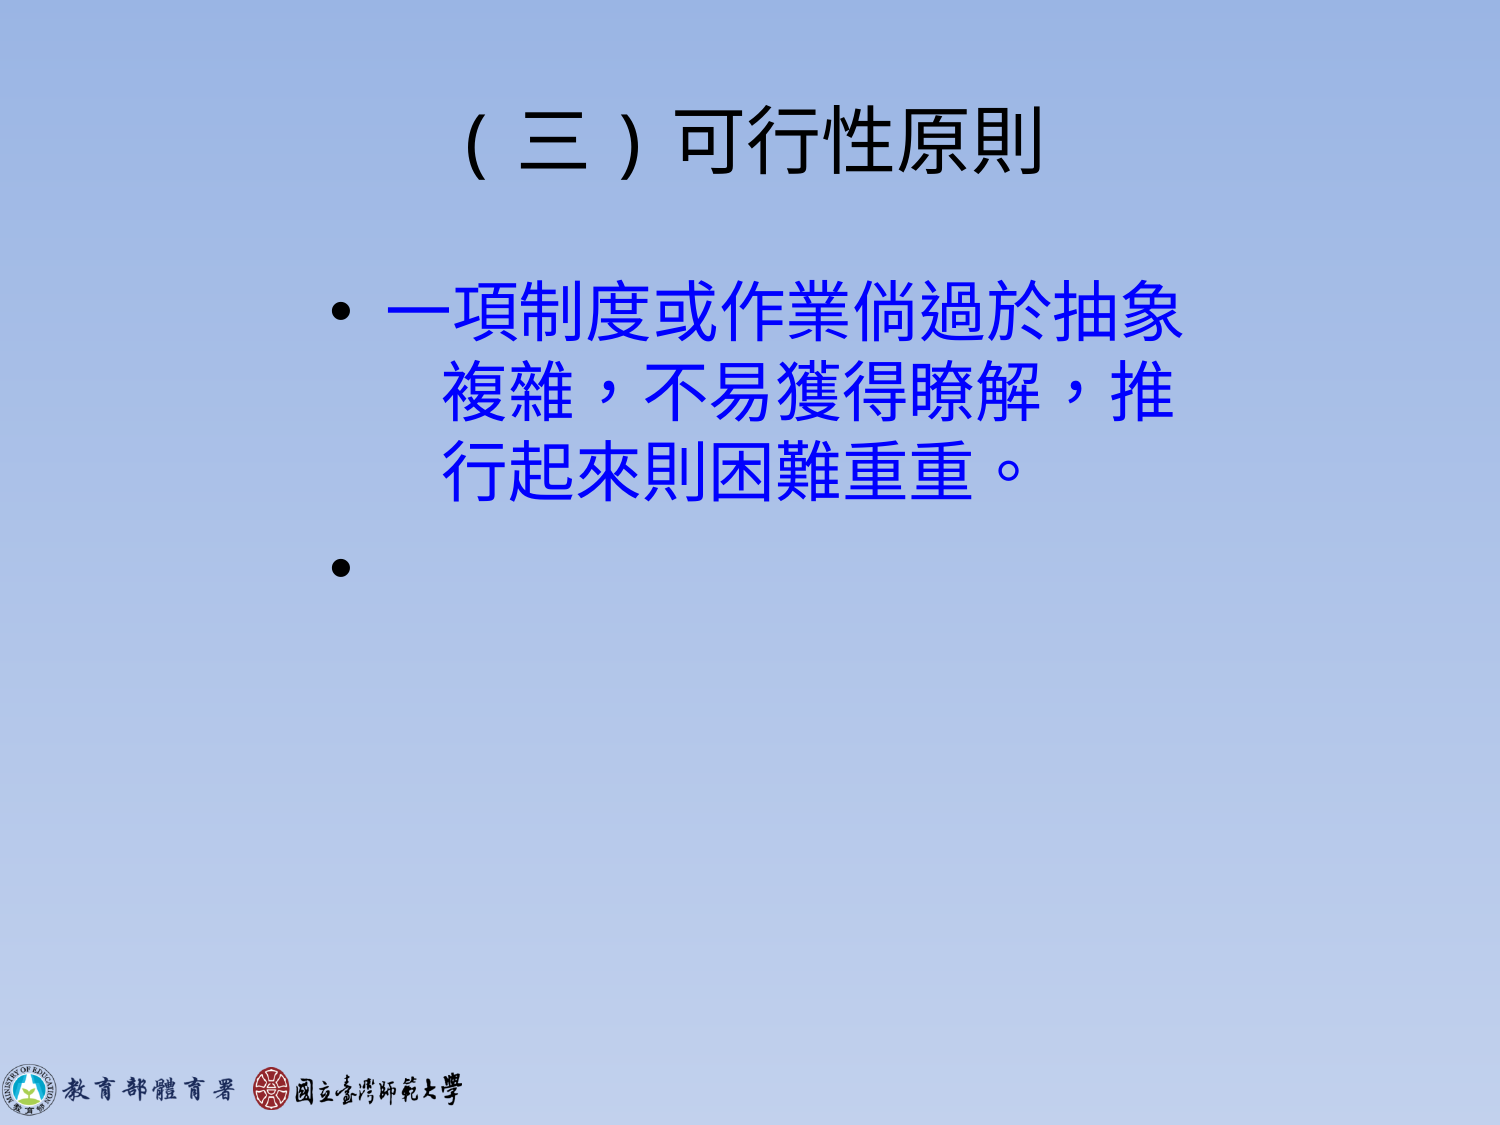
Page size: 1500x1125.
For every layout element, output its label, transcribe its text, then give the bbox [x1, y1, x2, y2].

title (三)可行性原則 [75, 45, 1426, 233]
list 一項制度或作業倘過於抽象複雜，不易獲得瞭解，推行起來則困難重重。 [314, 262, 1238, 800]
